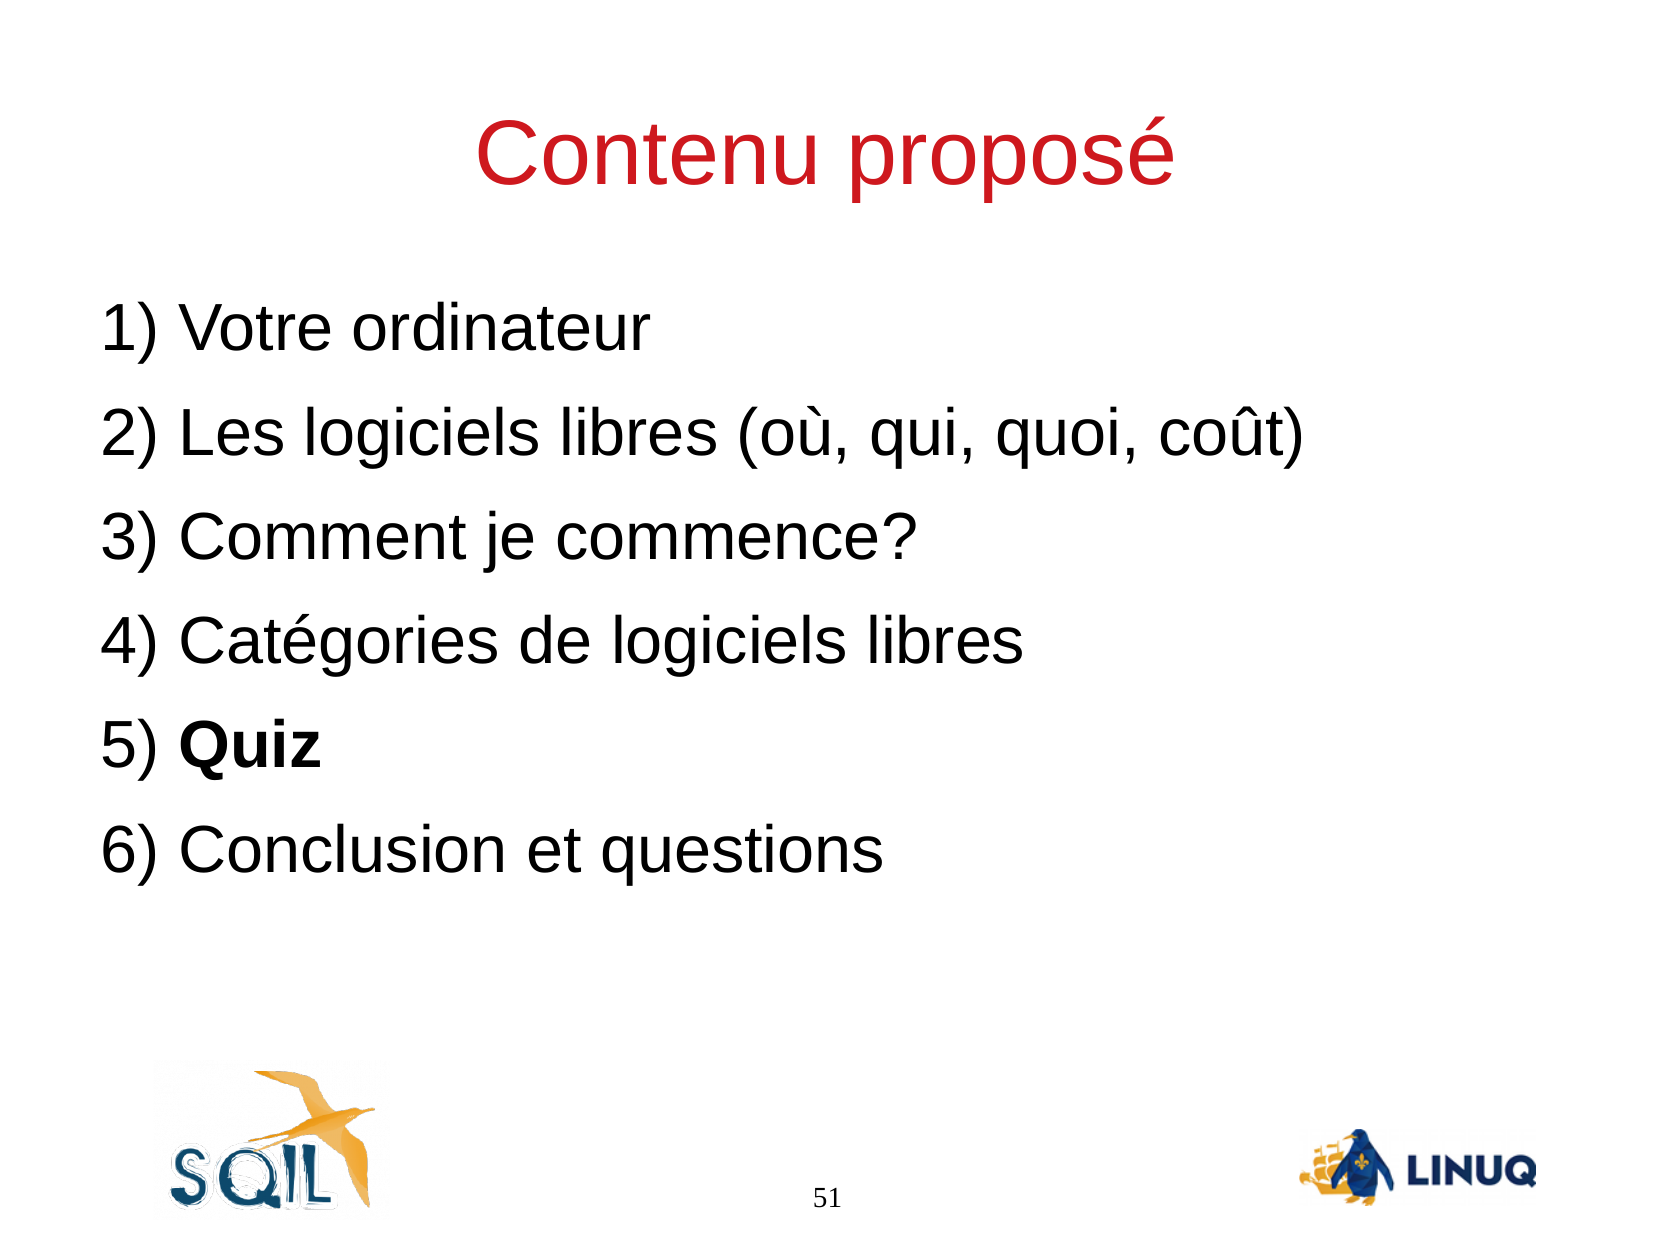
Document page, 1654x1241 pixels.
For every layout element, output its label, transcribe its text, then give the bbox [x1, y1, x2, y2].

picture [153, 1060, 390, 1220]
title Contenu proposé [82, 49, 1571, 257]
picture [1299, 1129, 1536, 1206]
list Votre ordinateur Les logiciels libres (où, qui, quoi, coût) Comment je commence? Catégories de logiciels libres Quiz Conclusion et questions [82, 290, 1571, 1010]
